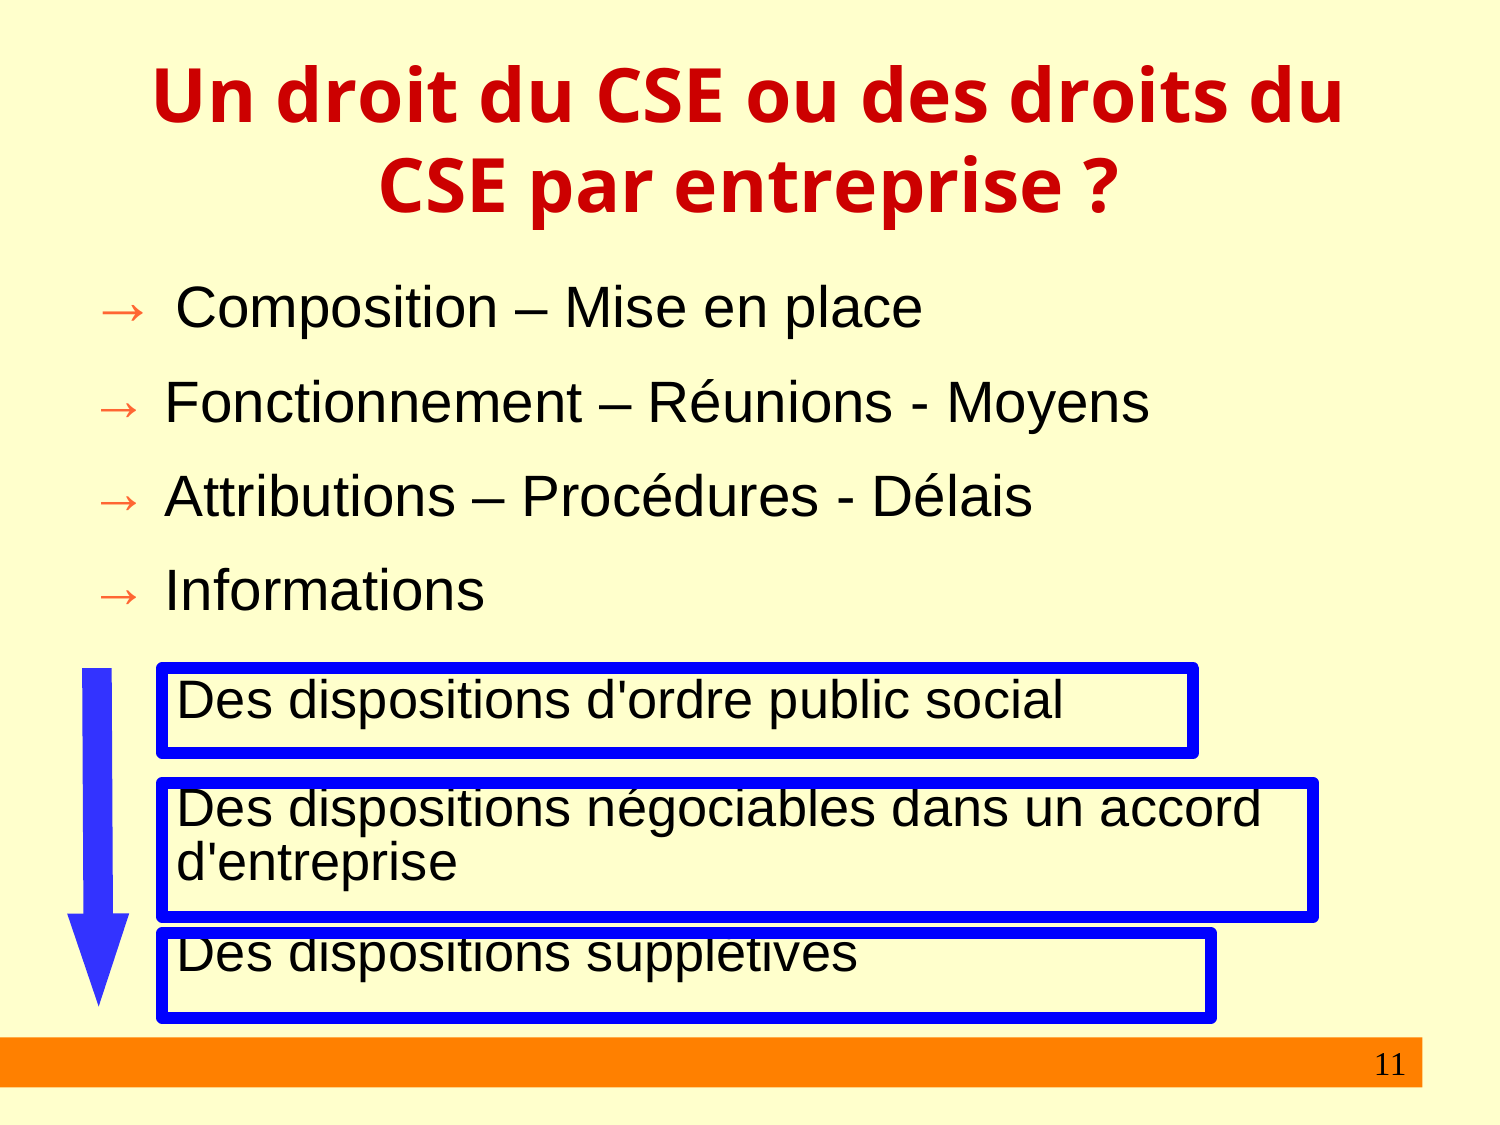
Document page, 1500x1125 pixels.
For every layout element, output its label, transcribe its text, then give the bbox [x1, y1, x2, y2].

text_box Des dispositions d'ordre public social Des dispositions négociables dans un accord d'entreprise Des dispositions supplétives [162, 923, 1314, 1018]
text_box Des dispositions d'ordre public social Des dispositions négociables dans un accord d'entreprise Des dispositions supplétives [168, 674, 1187, 747]
title Un droit du CSE ou des droits du CSE par entreprise ? [74, 19, 1423, 256]
text_box Des dispositions d'ordre public social Des dispositions négociables dans un accord d'entreprise Des dispositions supplétives [162, 668, 1314, 777]
text_box <numéro> [0, 1037, 1423, 1088]
list Composition – Mise en place Fonctionnement – Réunions - Moyens Attributions – Procédures - Délais Informations [74, 149, 1261, 649]
text_box Des dispositions d'ordre public social Des dispositions négociables dans un accord d'entreprise Des dispositions supplétives [168, 939, 1205, 1012]
text_box Des dispositions d'ordre public social Des dispositions négociables dans un accord d'entreprise Des dispositions supplétives [168, 789, 1307, 911]
